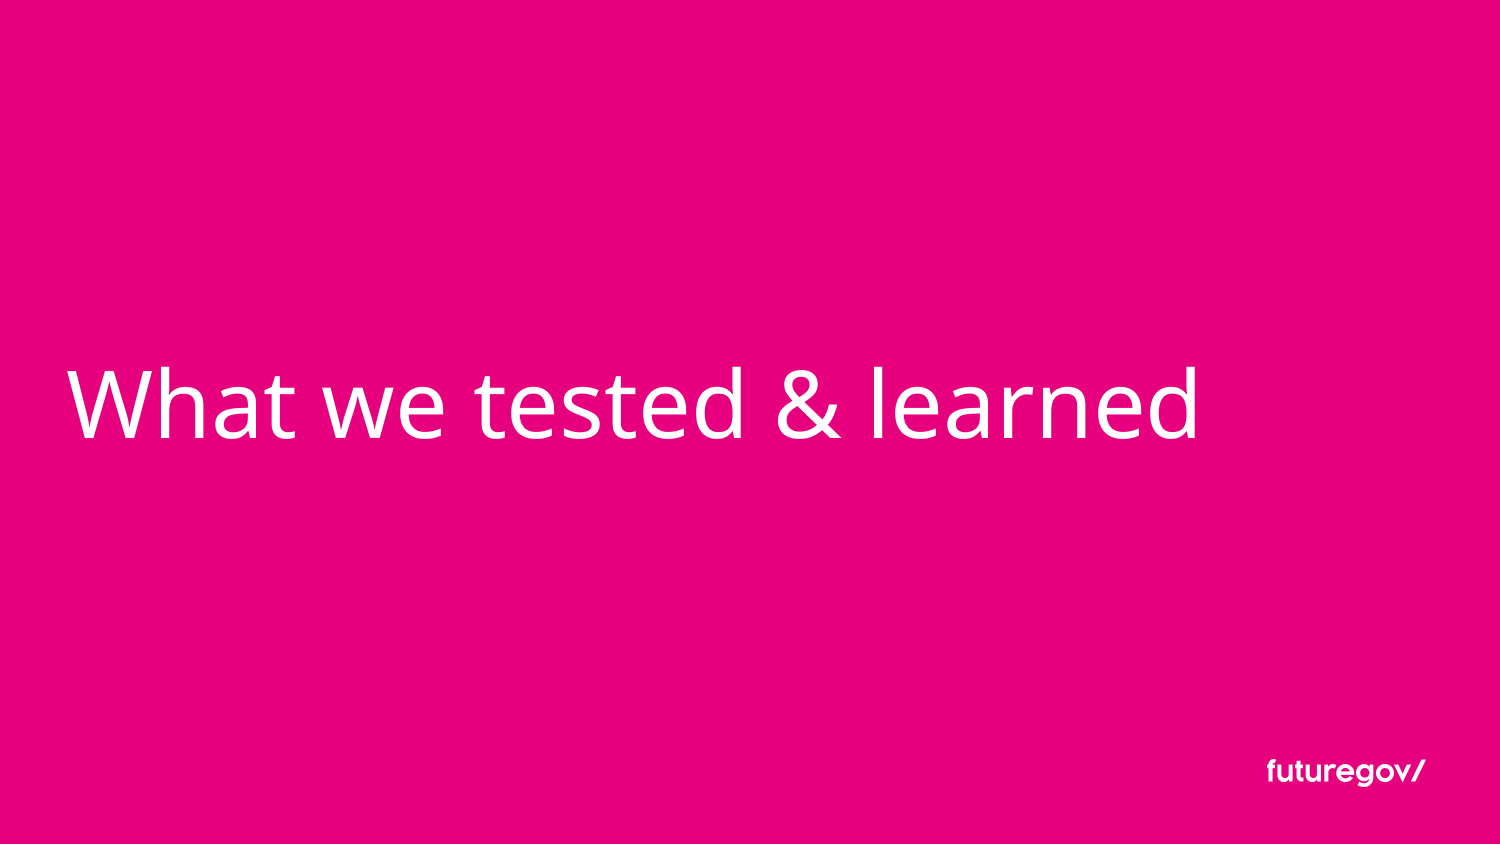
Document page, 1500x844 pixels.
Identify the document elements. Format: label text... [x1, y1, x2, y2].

picture [1267, 759, 1426, 787]
title What we tested & learned [51, 329, 1449, 514]
